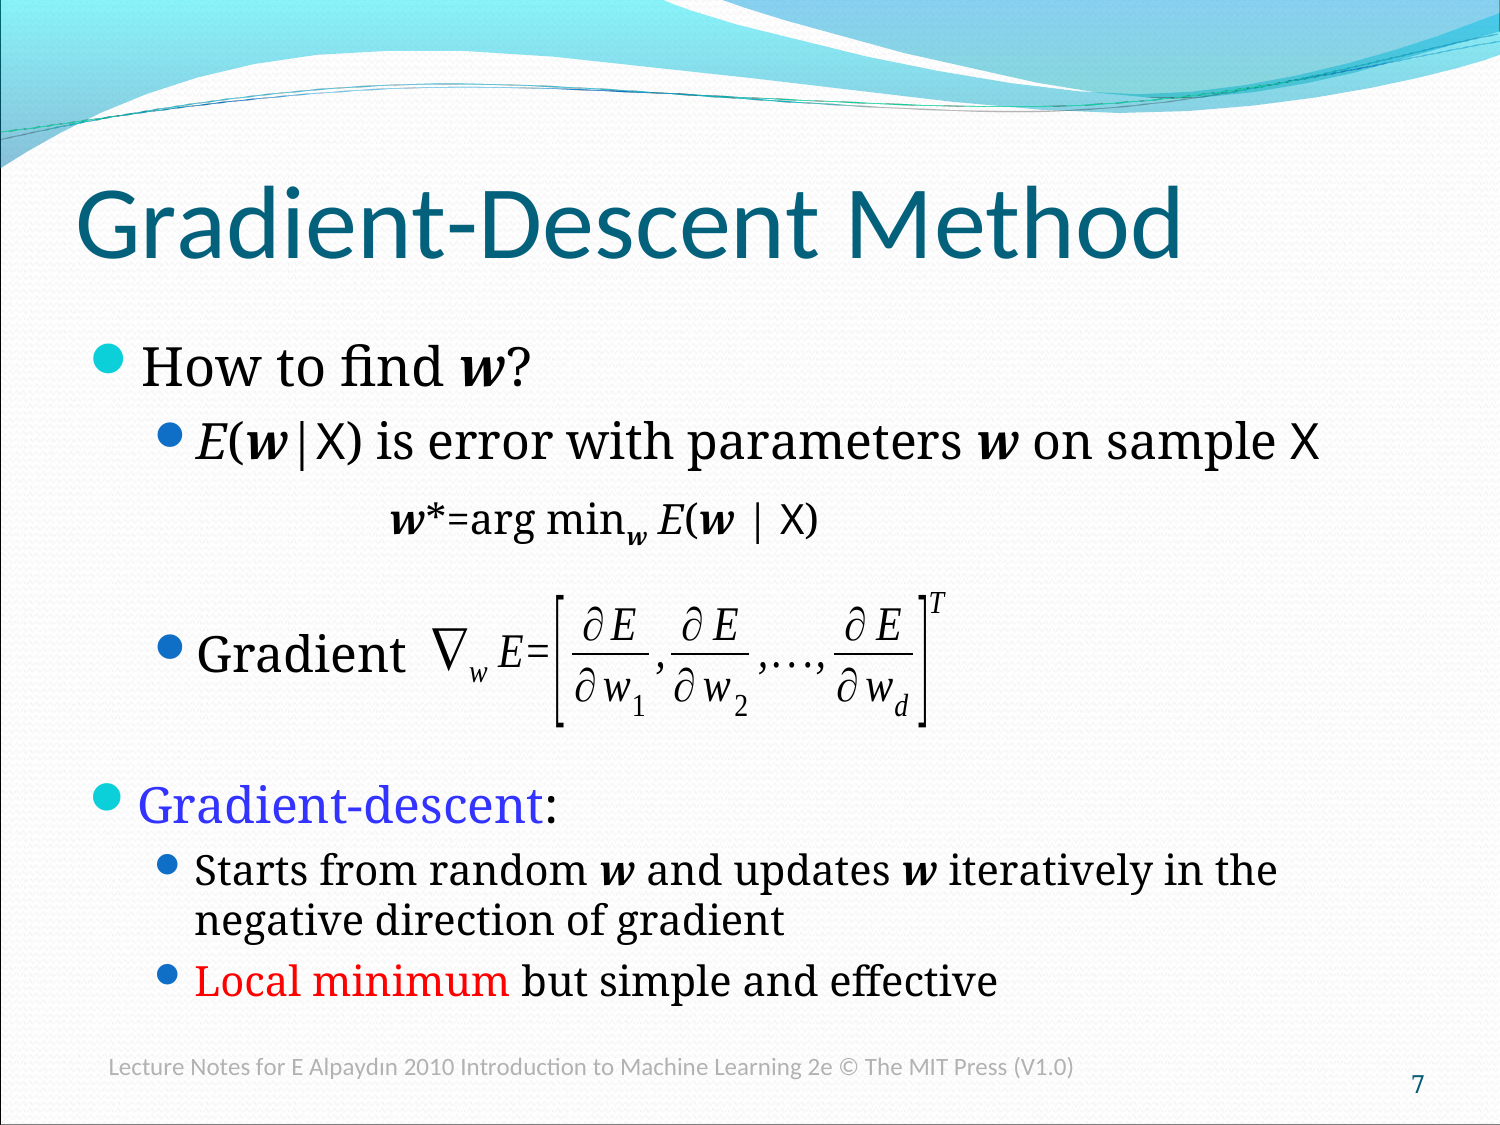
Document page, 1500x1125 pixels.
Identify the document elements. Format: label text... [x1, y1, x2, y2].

text_box Lecture Notes for E Alpaydın 2010 Introduction to Machine Learning 2e © The MIT Press (V1.0) [93, 1042, 1254, 1103]
text_box Gradient-Descent Method [75, 115, 1426, 279]
text_box <number> [1299, 1042, 1426, 1103]
text_box How to find w? E(w|X) is error with parameters w on sample X w*=arg minw E(w | X) Gradient Gradient-descent: Starts from random w and updates w iteratively in the negative direction of gradient Local minimum but simple and effective [75, 324, 1426, 1059]
chart [419, 586, 963, 729]
picture [0, 0, 1500, 1125]
